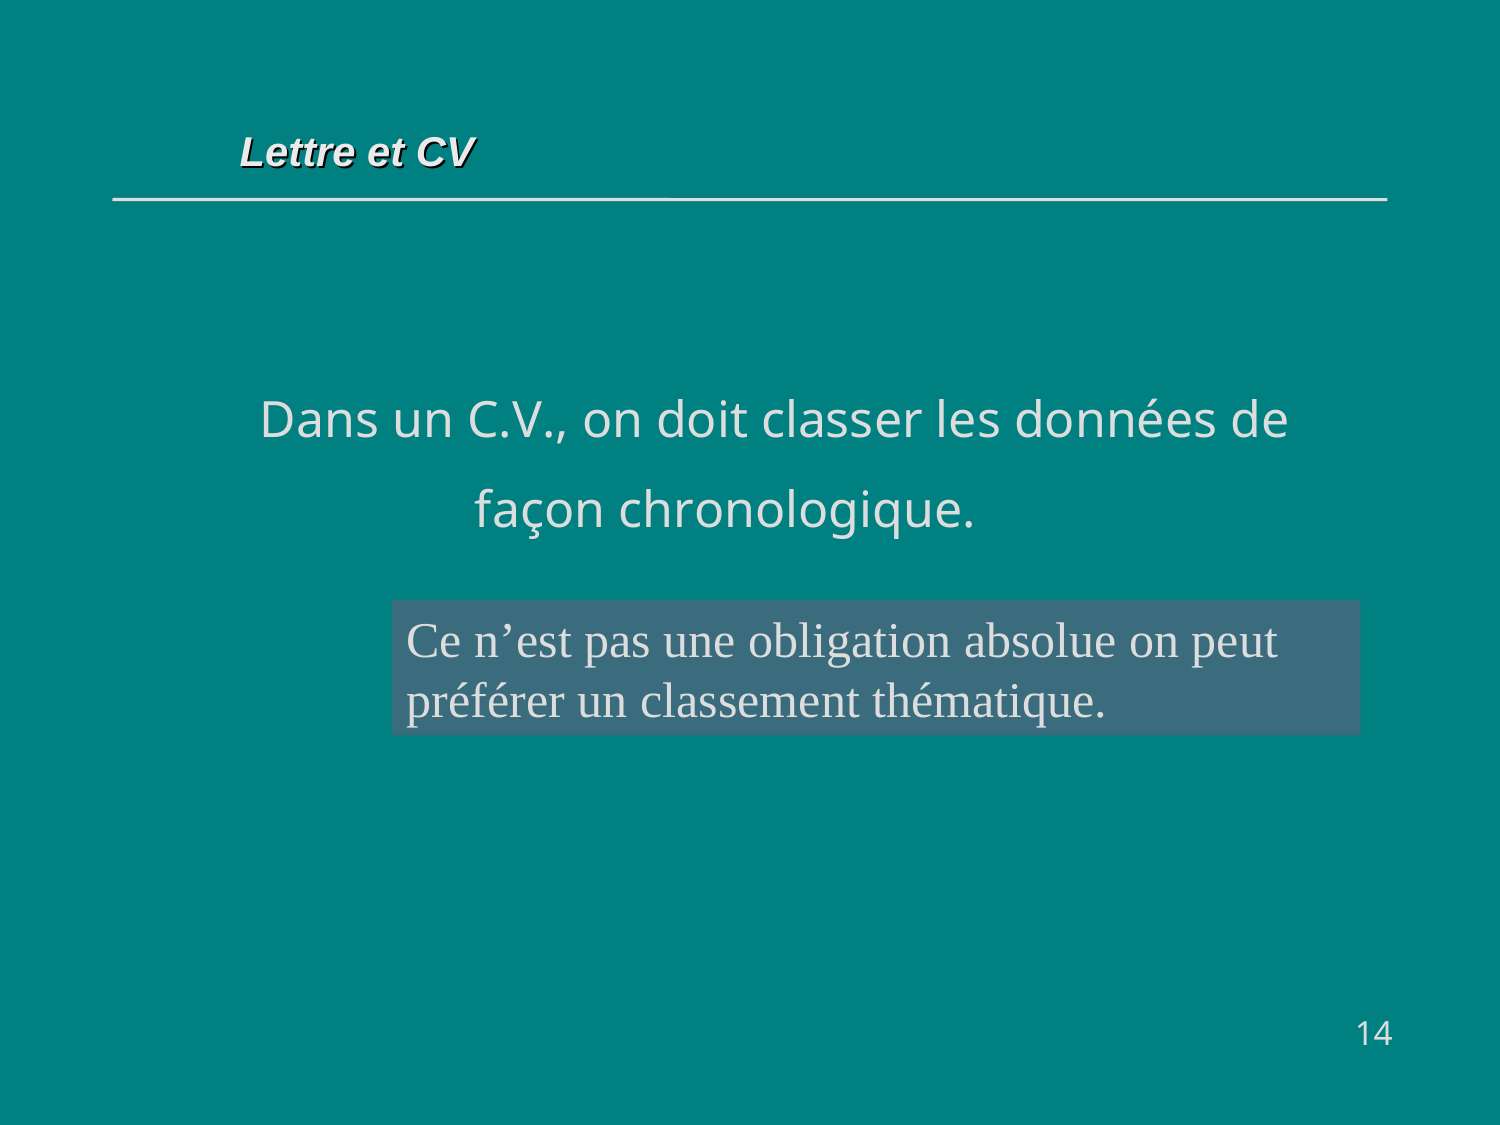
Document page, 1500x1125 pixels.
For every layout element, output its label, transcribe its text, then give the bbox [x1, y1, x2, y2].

text_box Lettre et CV [224, 116, 490, 183]
text_box Ce n’est pas une obligation absolue on peut préférer un classement thématique. [391, 599, 1361, 736]
text_box Dans un C.V., on doit classer les données de façon chronologique. V / F [174, 350, 1376, 823]
